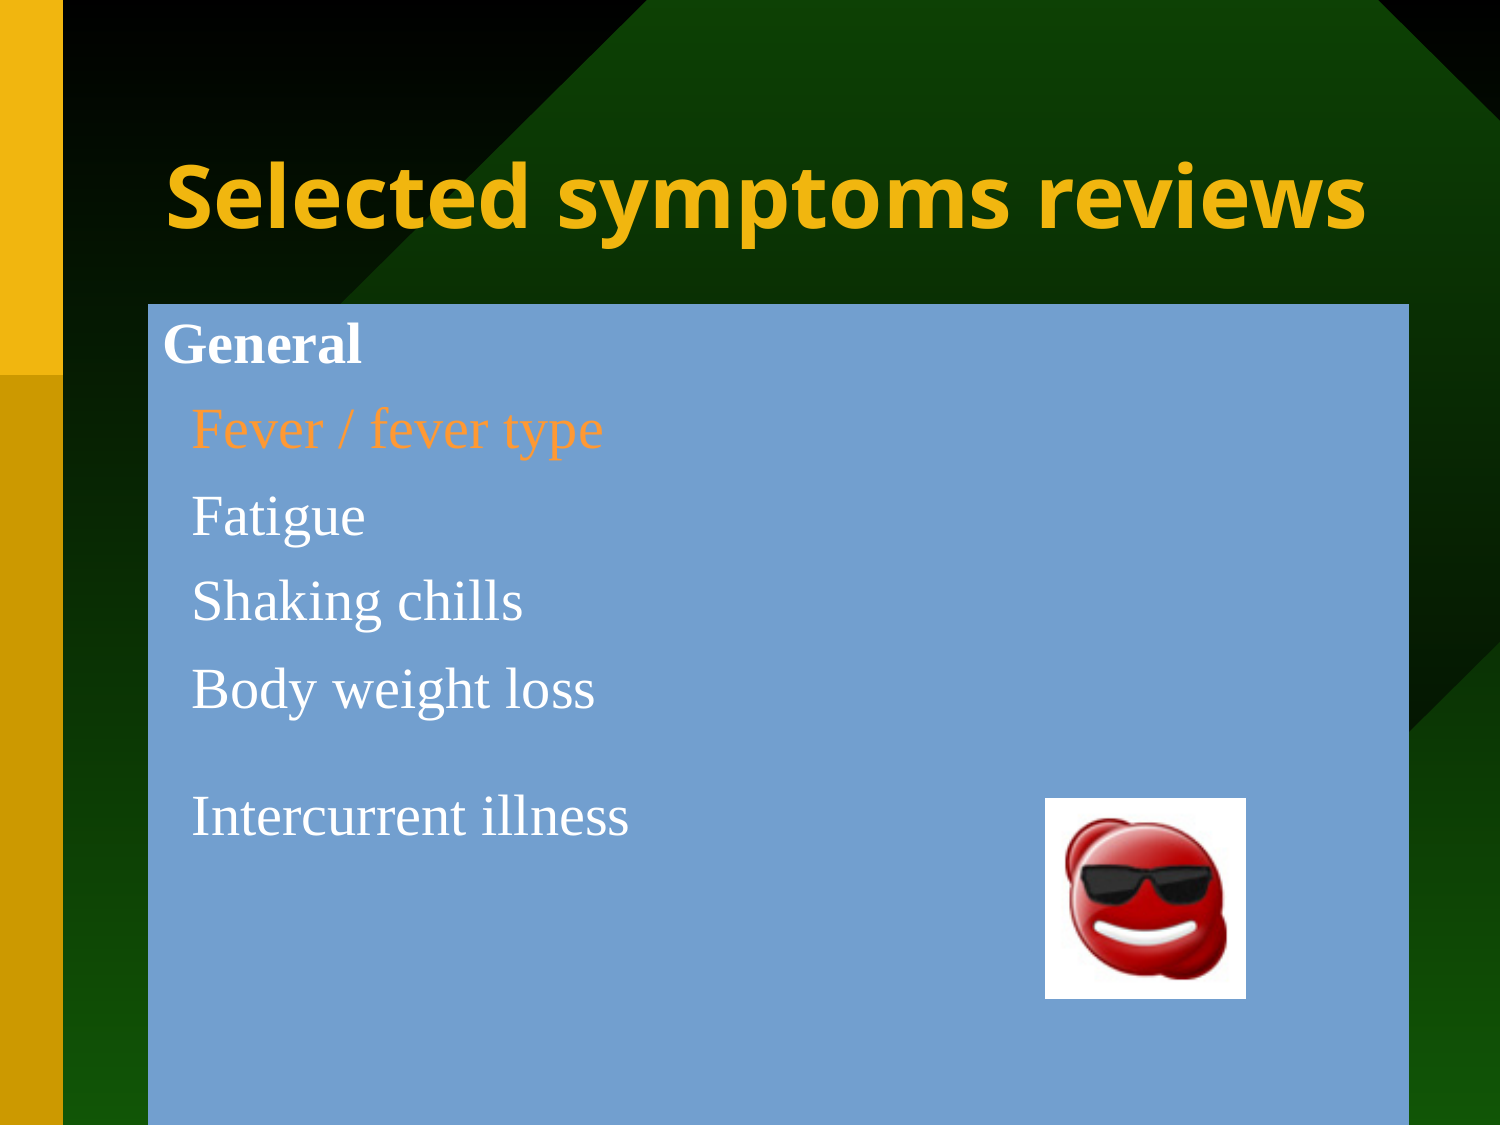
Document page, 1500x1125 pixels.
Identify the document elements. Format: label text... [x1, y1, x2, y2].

table_cell [723, 1049, 1409, 1125]
table_cell Fatigue [148, 476, 723, 561]
table_cell [723, 389, 1409, 476]
table_cell [723, 903, 1045, 988]
table_cell Intercurrent illness [148, 776, 723, 903]
table_cell Shaking chills [148, 561, 723, 649]
table_cell [148, 1049, 723, 1125]
table_cell [723, 476, 1409, 561]
title Selected symptoms reviews [150, 99, 1388, 288]
table_cell [723, 776, 1409, 903]
table_header General [148, 304, 723, 389]
picture [1045, 798, 1246, 999]
table_cell [148, 988, 723, 1049]
table_header [723, 304, 1409, 389]
table_cell Body weight loss [148, 649, 723, 776]
table_cell [723, 561, 1409, 649]
table_cell [723, 649, 1409, 776]
table_cell [148, 903, 723, 988]
table_cell [723, 988, 1409, 1049]
table_cell [1246, 903, 1409, 988]
table_cell Fever / fever type [148, 389, 723, 476]
